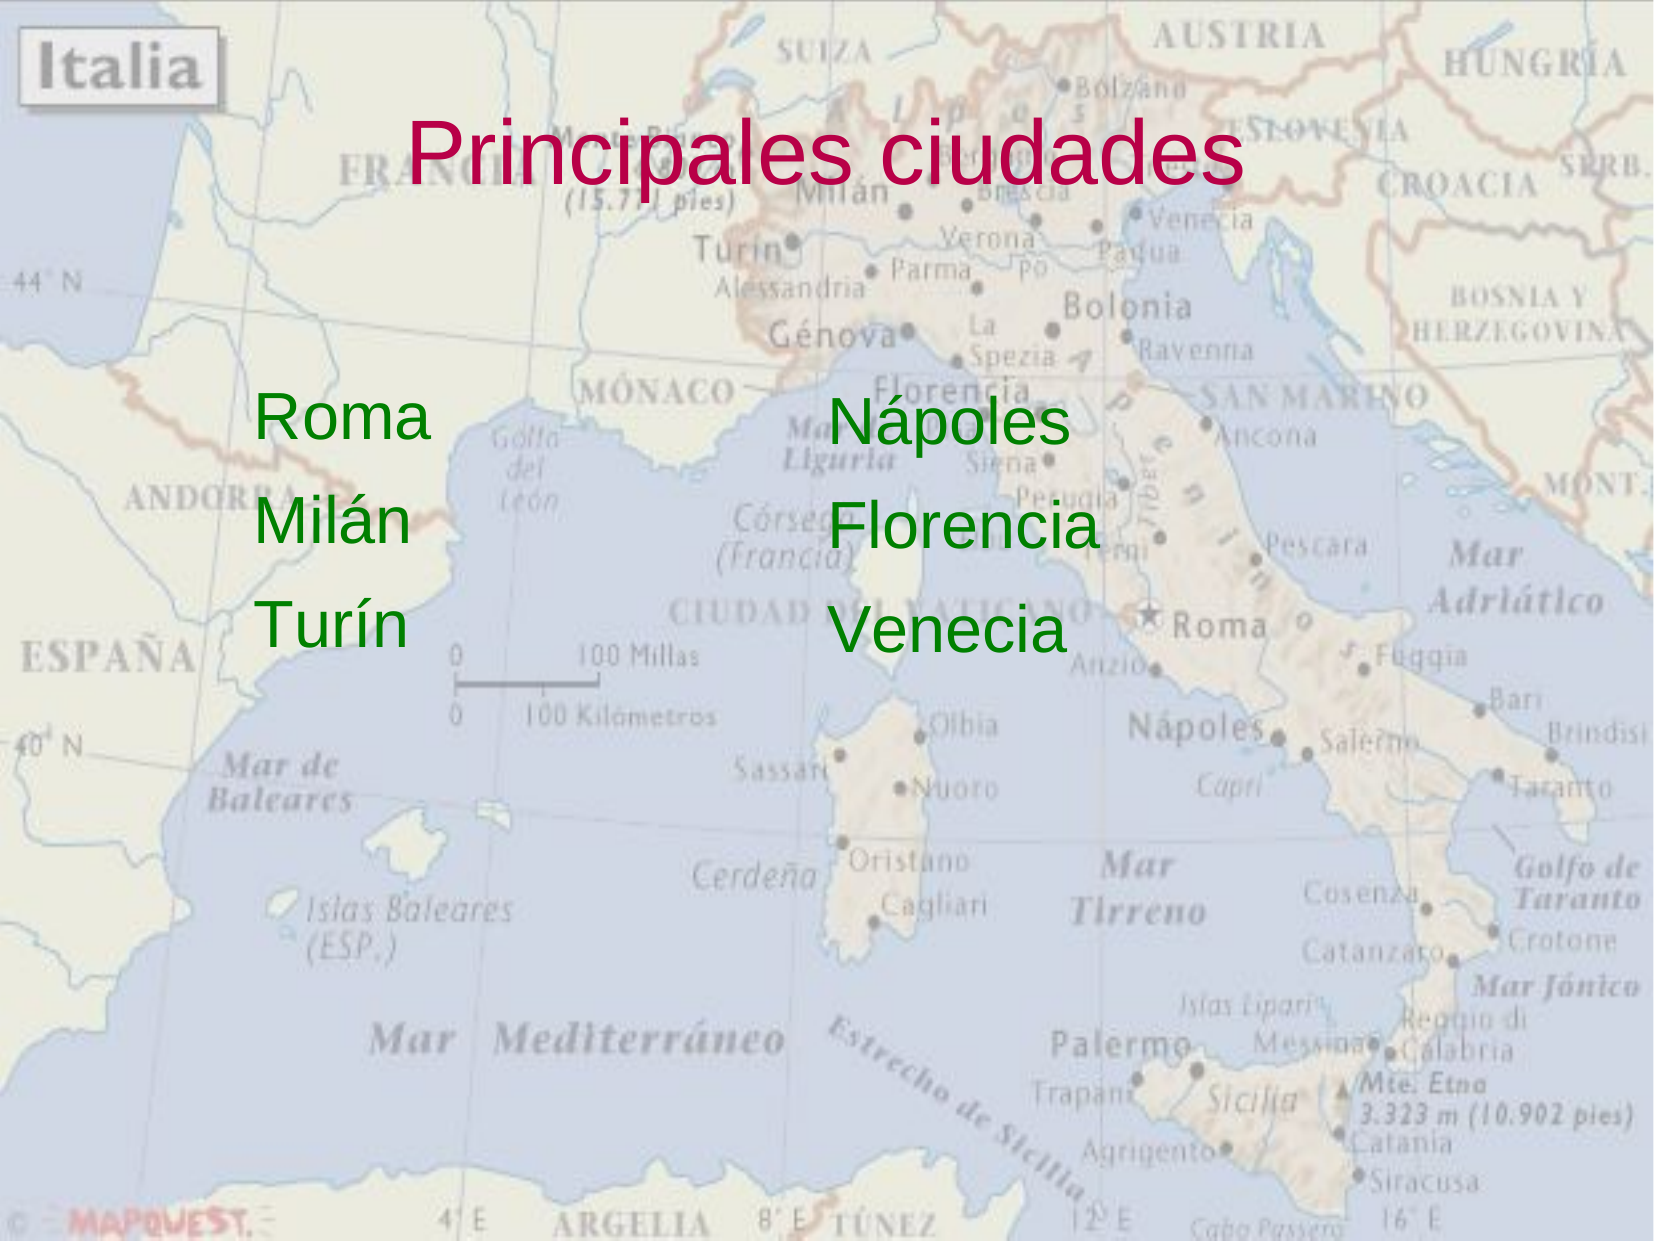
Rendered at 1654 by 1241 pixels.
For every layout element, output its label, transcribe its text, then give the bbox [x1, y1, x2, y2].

list Nápoles Florencia Venecia [809, 383, 1536, 739]
list Roma Milán Turín [236, 378, 650, 680]
title Principales ciudades [82, 49, 1571, 257]
picture [0, 0, 1654, 1241]
